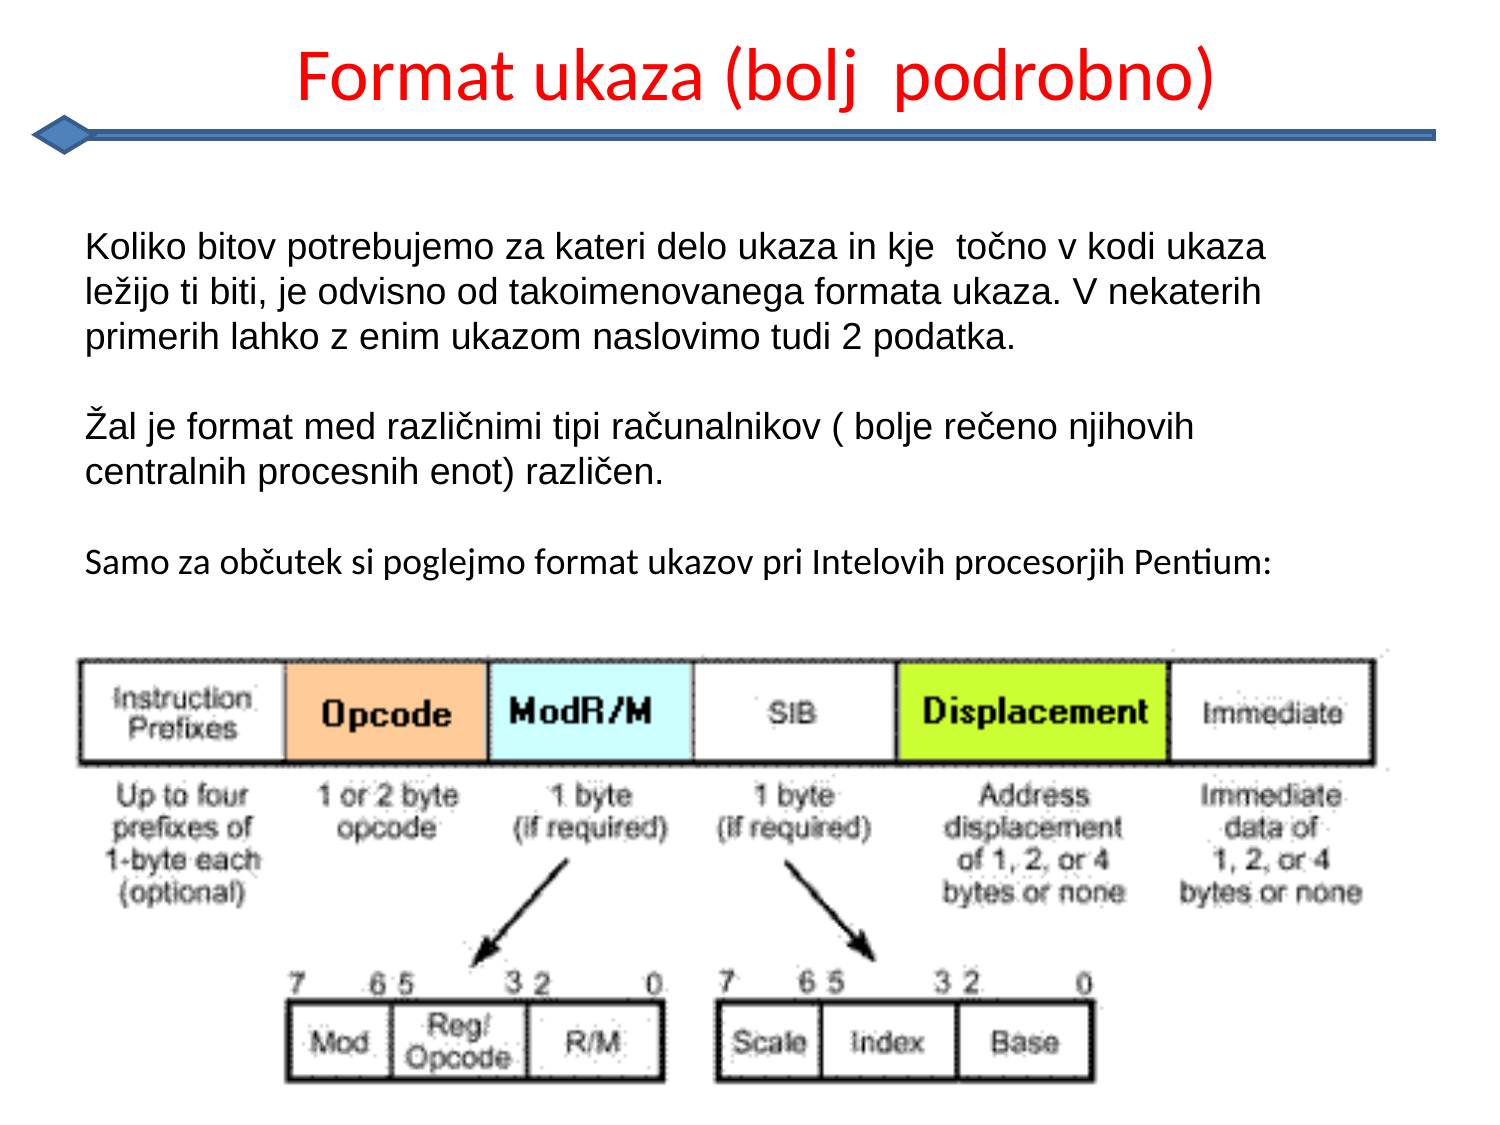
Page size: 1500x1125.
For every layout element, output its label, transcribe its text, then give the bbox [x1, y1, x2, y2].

picture [35, 632, 1402, 1094]
title Format ukaza (bolj podrobno) [82, 0, 1433, 141]
text_box Koliko bitov potrebujemo za kateri delo ukaza in kje točno v kodi ukaza ležijo ti biti, je odvisno od takoimenovanega formata ukaza. V nekaterih primerih lahko z enim ukazom naslovimo tudi 2 podatka. Žal je format med različnimi tipi računalnikov ( bolje rečeno njihovih centralnih procesnih enot) različen. Samo za občutek si poglejmo format ukazov pri Intelovih procesorjih Pentium: [70, 213, 1348, 590]
